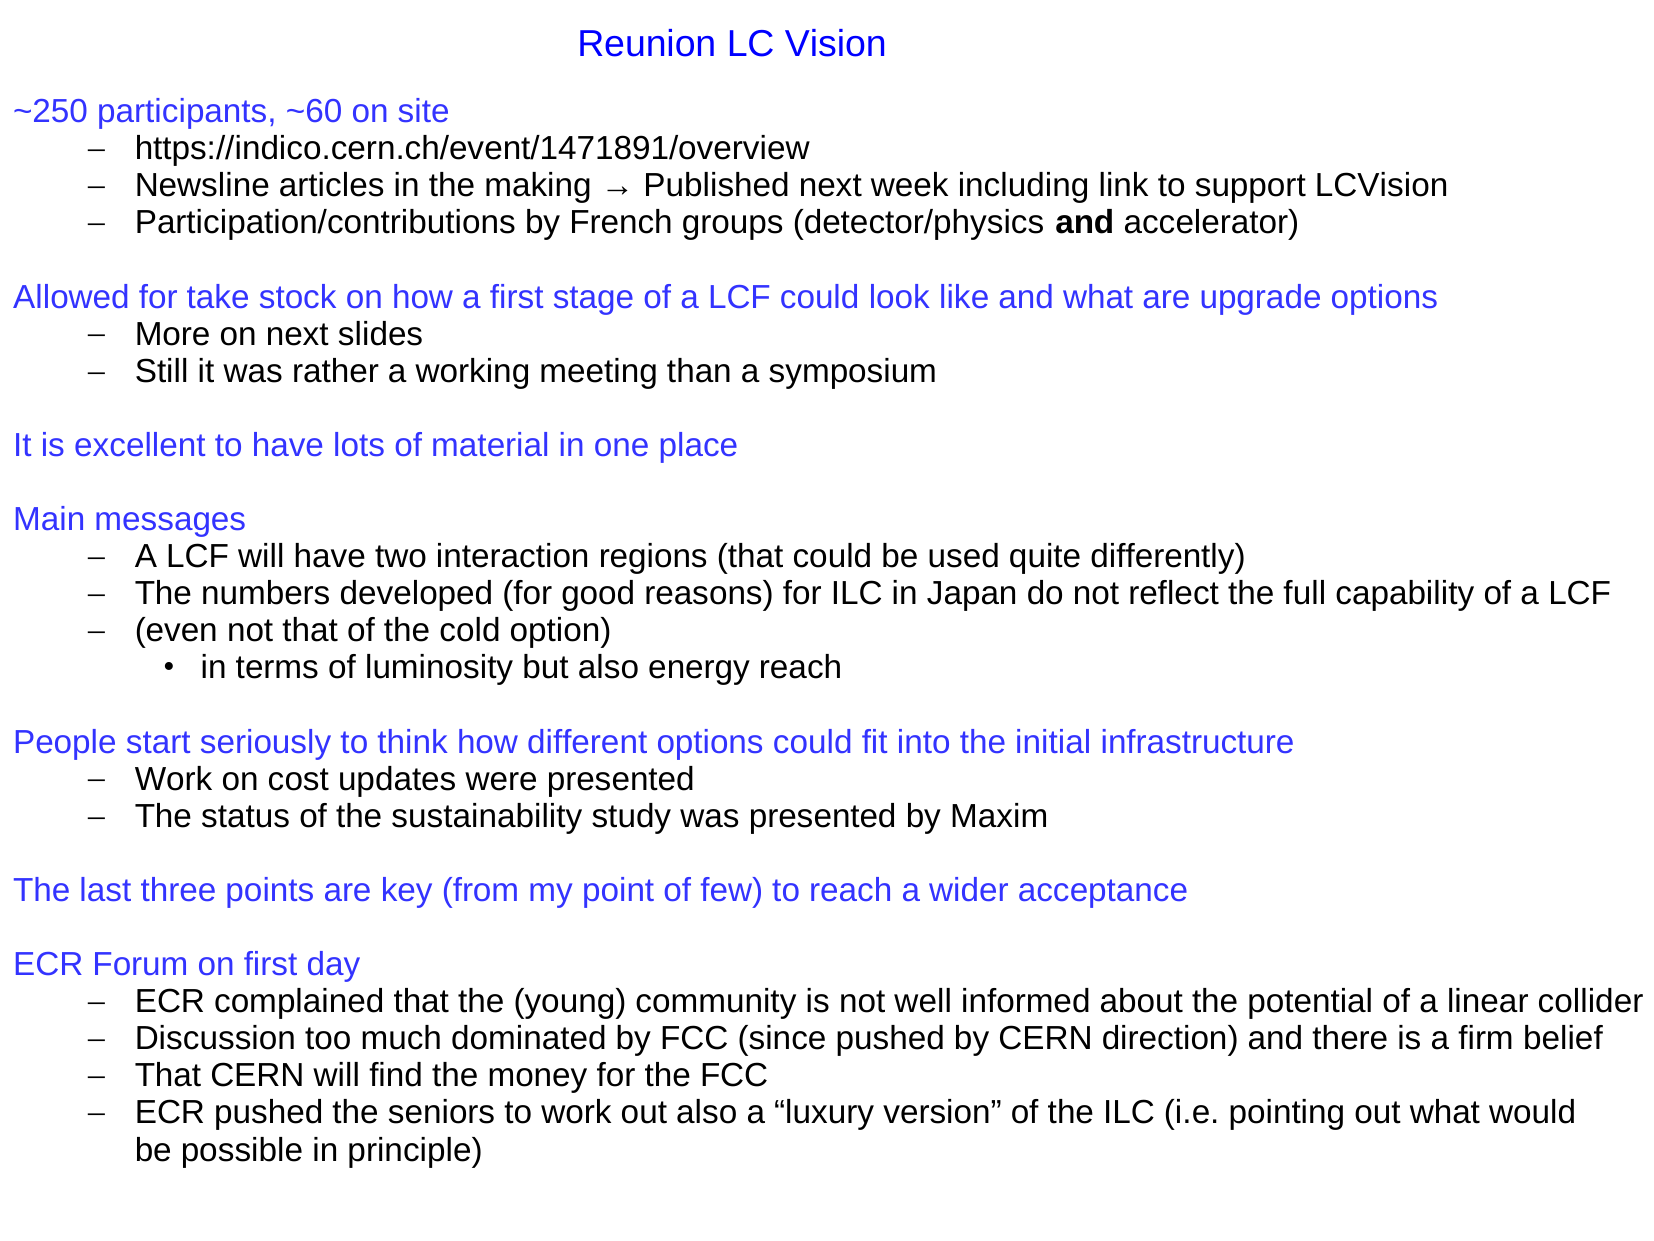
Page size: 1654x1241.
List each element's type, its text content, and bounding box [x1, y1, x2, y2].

text_box ~250 participants, ~60 on site https://indico.cern.ch/event/1471891/overview Newsline articles in the making → Published next week including link to support LCVision Participation/contributions by French groups (detector/physics and accelerator) Allowed for take stock on how a first stage of a LCF could look like and what are upgrade options More on next slides Still it was rather a working meeting than a symposium It is excellent to have lots of material in one place Main messages A LCF will have two interaction regions (that could be used quite differently) The numbers developed (for good reasons) for ILC in Japan do not reflect the full capability of a LCF (even not that of the cold option) in terms of luminosity but also energy reach People start seriously to think how different options could fit into the initial infrastructure Work on cost updates were presented The status of the sustainability study was presented by Maxim The last three points are key (from my point of few) to reach a wider acceptance ECR Forum on first day ECR complained that the (young) community is not well informed about the potential of a linear collider Discussion too much dominated by FCC (since pushed by CERN direction) and there is a firm belief That CERN will find the money for the FCC ECR pushed the seniors to work out also a “luxury version” of the ILC (i.e. pointing out what would be possible in principle) [0, 85, 1654, 1241]
text_box Reunion LC Vision [562, 15, 1206, 72]
